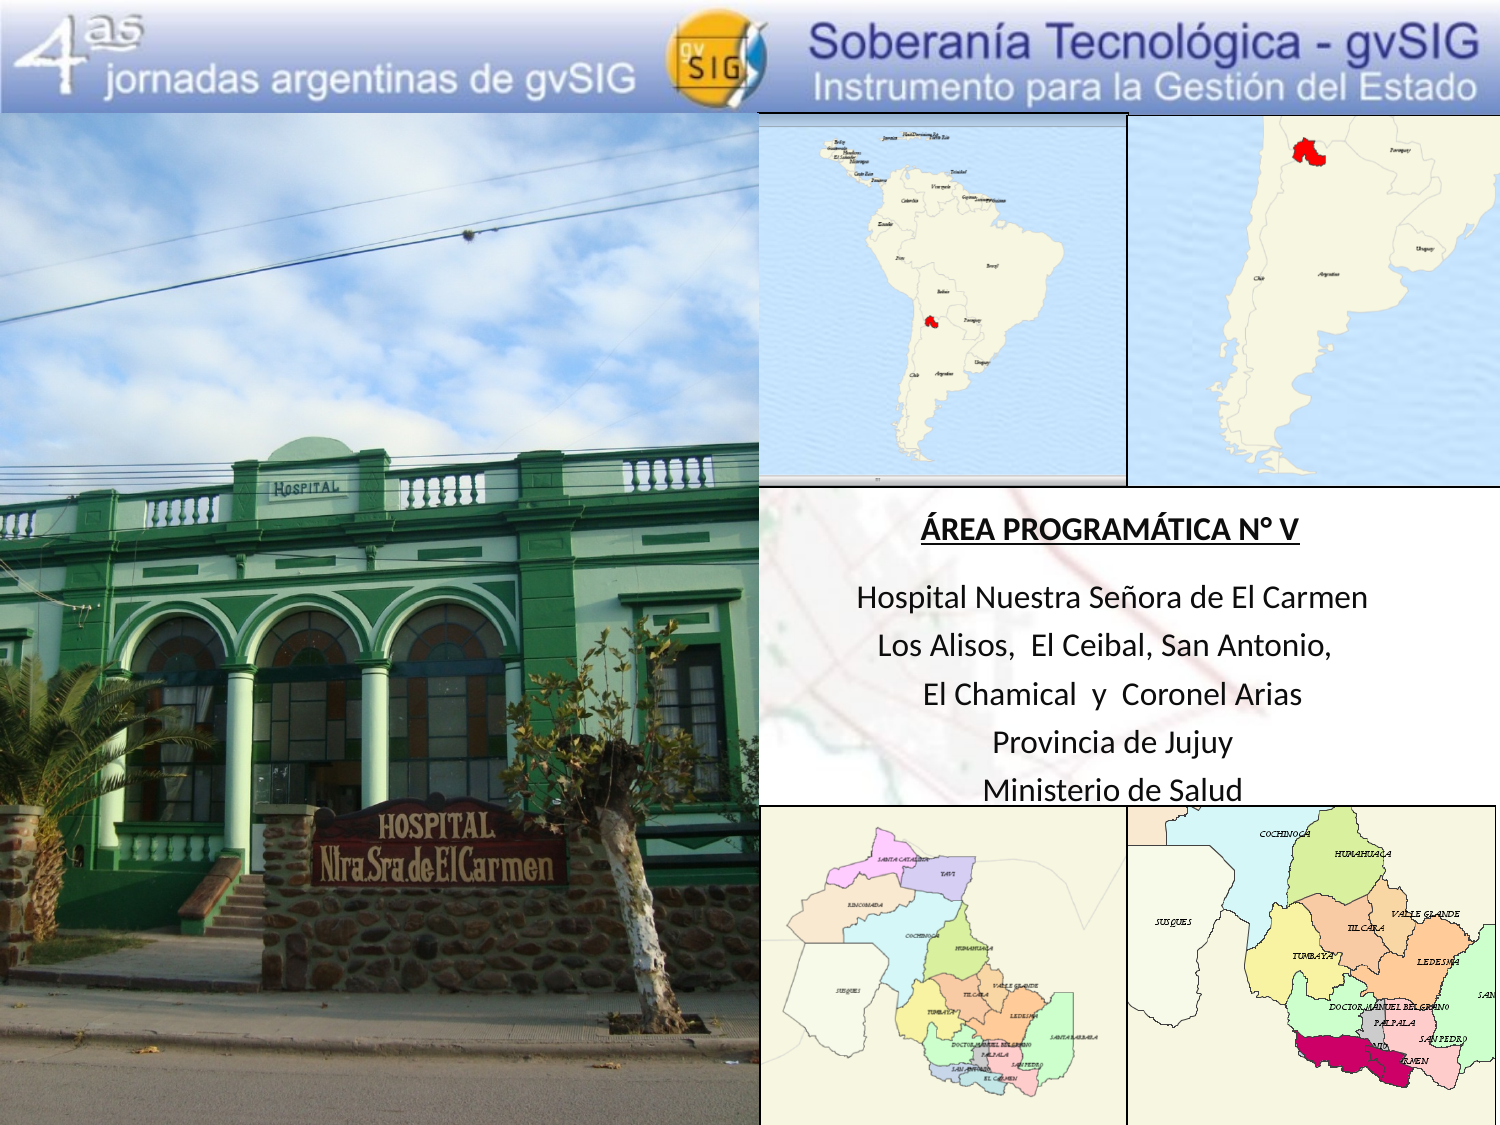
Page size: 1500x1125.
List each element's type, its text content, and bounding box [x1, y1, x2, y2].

text_box Hospital Nuestra Señora de El Carmen Los Alisos, El Ceibal, San Antonio, El Chamical y Coronel Arias Provincia de Jujuy Ministerio de Salud [835, 567, 1391, 887]
picture [1128, 116, 1500, 487]
picture [0, 113, 1128, 1125]
text_box ÁREA PROGRAMÁTICA N° V [832, 486, 1388, 568]
picture [1128, 806, 1495, 1125]
picture [760, 806, 1126, 1125]
